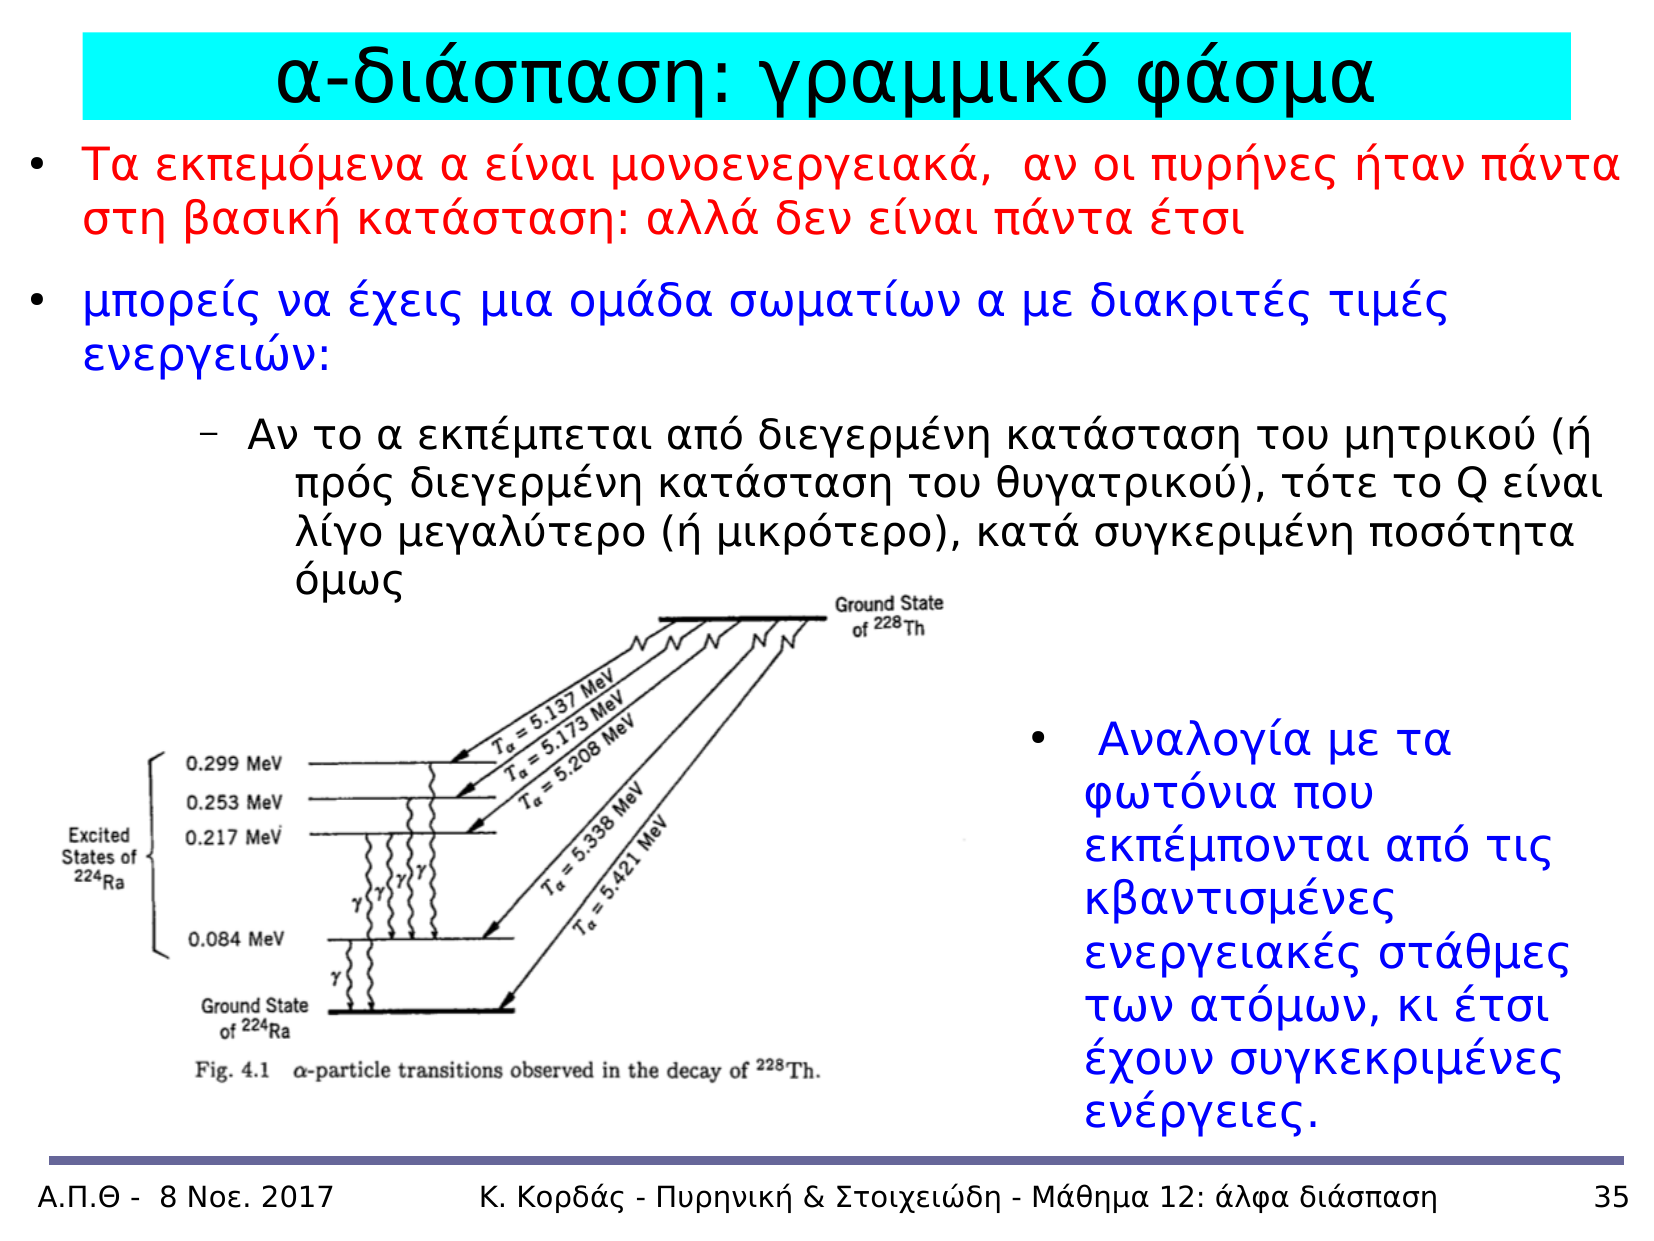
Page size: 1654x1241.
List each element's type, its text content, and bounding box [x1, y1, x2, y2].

title α-διάσπαση: γραμμικό φάσμα [82, 32, 1571, 120]
list Τα εκπεμόμενα α είναι μονοενεργειακά, αν οι πυρήνες ήταν πάντα στη βασική κατάσταση: αλλά δεν είναι πάντα έτσι μπορείς να έχεις μια ομάδα σωματίων α με διακριτές τιμές ενεργειών: Αν το α εκπέμπεται από διεγερμένη κατάσταση του μητρικού (ή πρός διεγερμένη κατάσταση του θυγατρικού), τότε το Q είναι λίγο μεγαλύτερο (ή μικρότερο), κατά συγκεριμένη ποσότητα όμως [10, 138, 1654, 1100]
list Αναλογία με τα φωτόνια που εκπέμπονται από τις κβαντισμένες ενεργειακές στάθμες των ατόμων, κι έτσι έχουν συγκεκριμένες ενέργειες. [1012, 1100, 1640, 1141]
